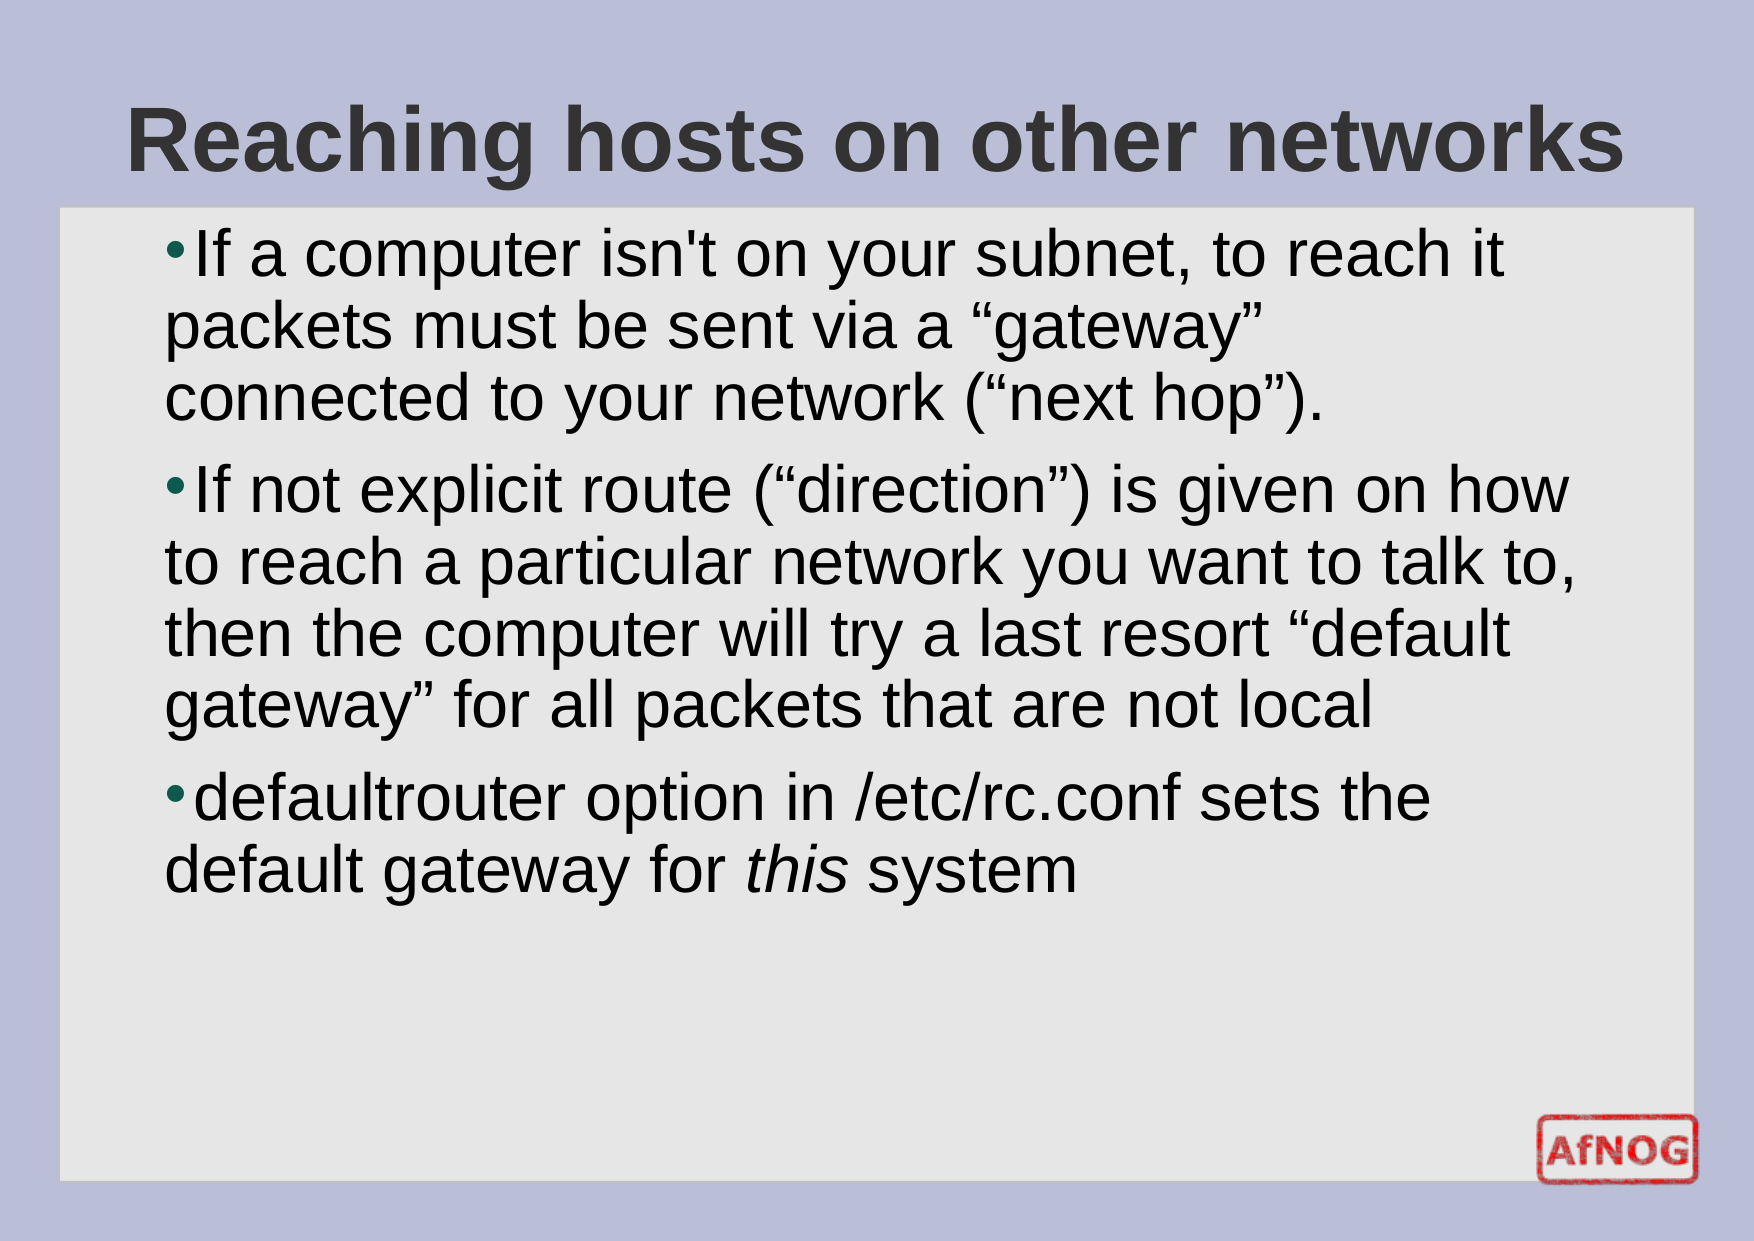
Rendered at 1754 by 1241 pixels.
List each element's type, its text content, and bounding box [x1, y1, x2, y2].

list If a computer isn't on your subnet, to reach it packets must be sent via a “gateway” connected to your network (“next hop”). If not explicit route (“direction”) is given on how to reach a particular network you want to talk to, then the computer will try a last resort “default gateway” for all packets that are not local defaultrouter option in /etc/rc.conf sets the default gateway for this system [164, 219, 1588, 1110]
picture [1535, 1112, 1701, 1188]
text_box [59, 285, 1695, 1182]
title Reaching hosts on other networks [59, 0, 1695, 285]
